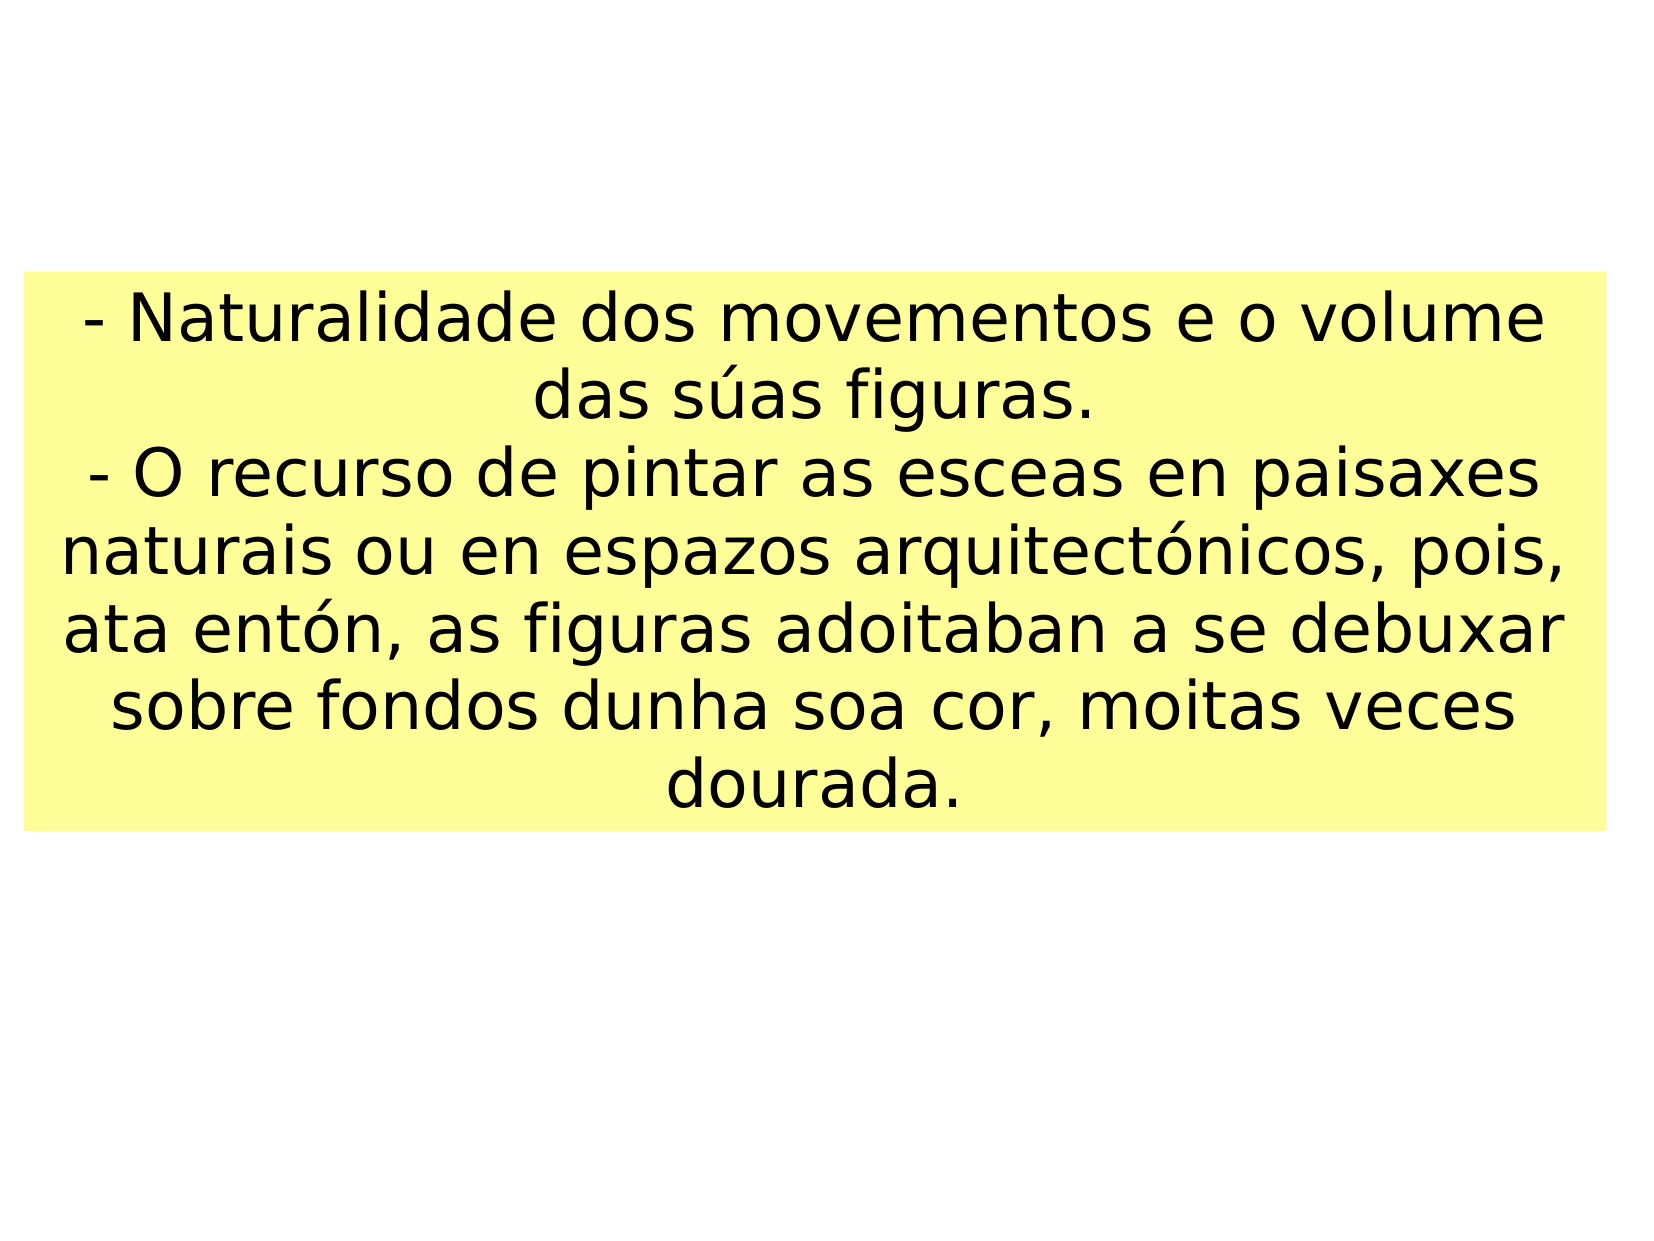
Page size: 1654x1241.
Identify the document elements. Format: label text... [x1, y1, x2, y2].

text_box - Naturalidade dos movementos e o volume das súas figuras. - O recurso de pintar as esceas en paisaxes naturais ou en espazos arquitectónicos, pois, ata entón, as figuras adoitaban a se debuxar sobre fondos dunha soa cor, moitas veces dourada. [23, 271, 1607, 831]
